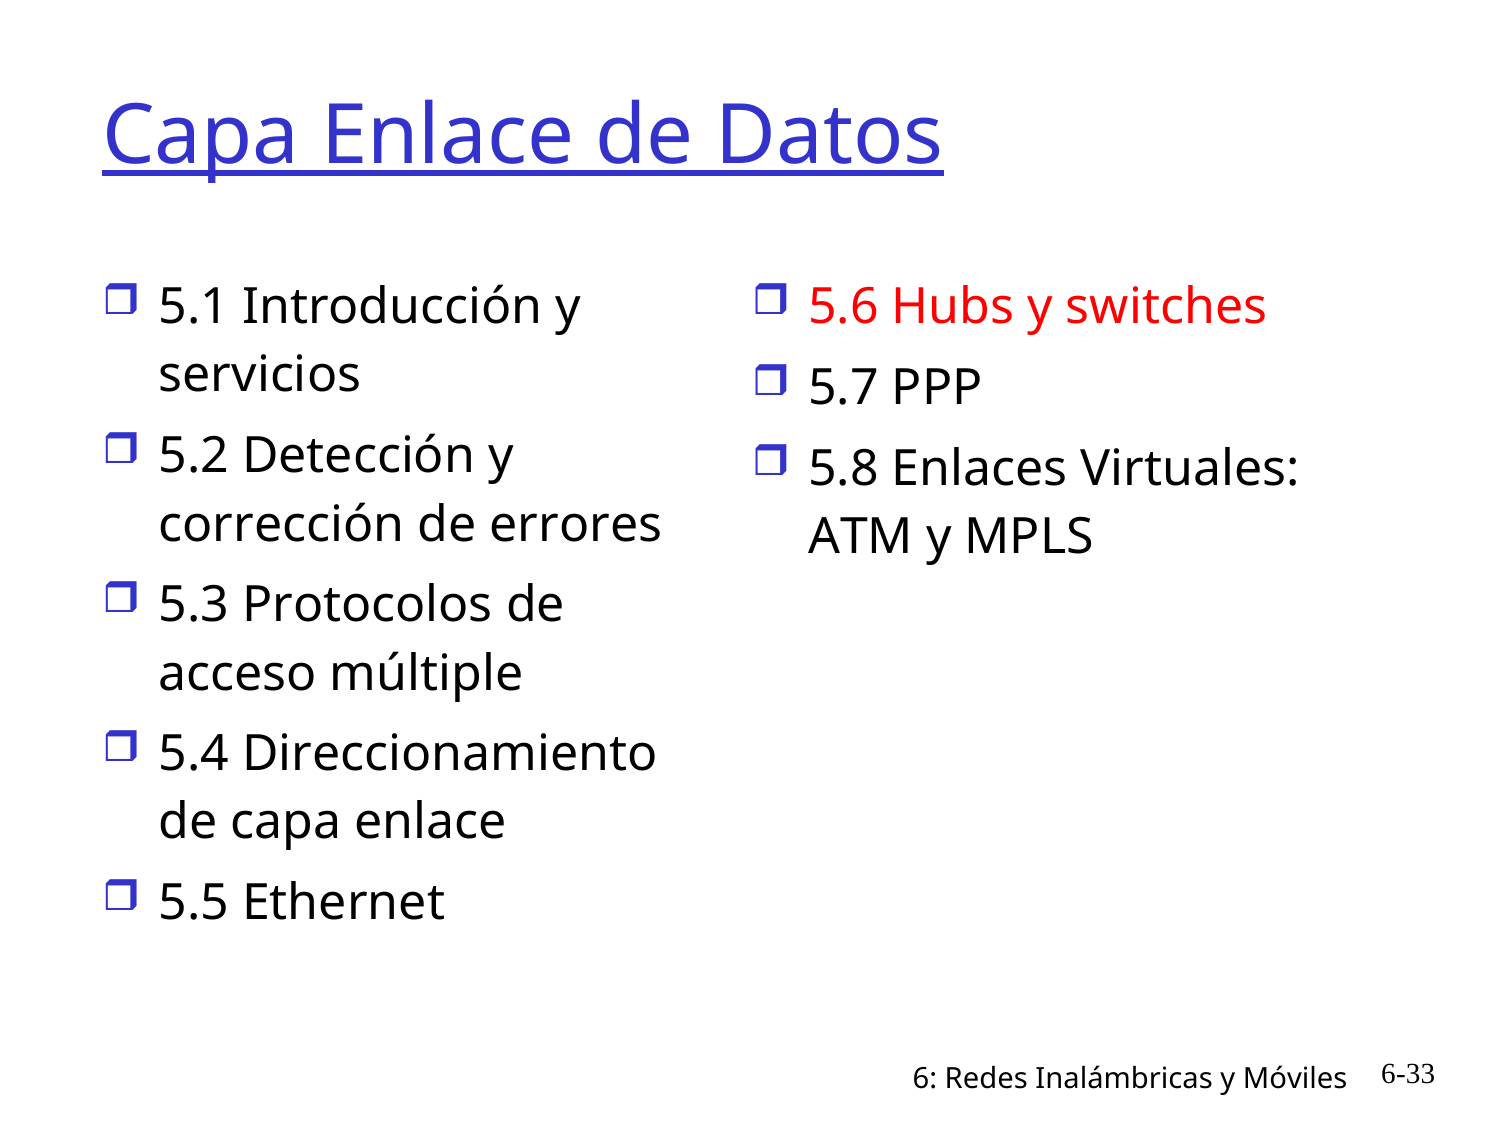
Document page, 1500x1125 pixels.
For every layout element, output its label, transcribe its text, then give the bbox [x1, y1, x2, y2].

list 5.1 Introducción y servicios 5.2 Detección y corrección de errores 5.3 Protocolos de acceso múltiple 5.4 Direccionamiento de capa enlace 5.5 Ethernet [87, 262, 713, 1026]
list 5.6 Hubs y switches 5.7 PPP 5.8 Enlaces Virtuales: ATM y MPLS [737, 262, 1403, 1026]
title Capa Enlace de Datos [87, 37, 1363, 225]
